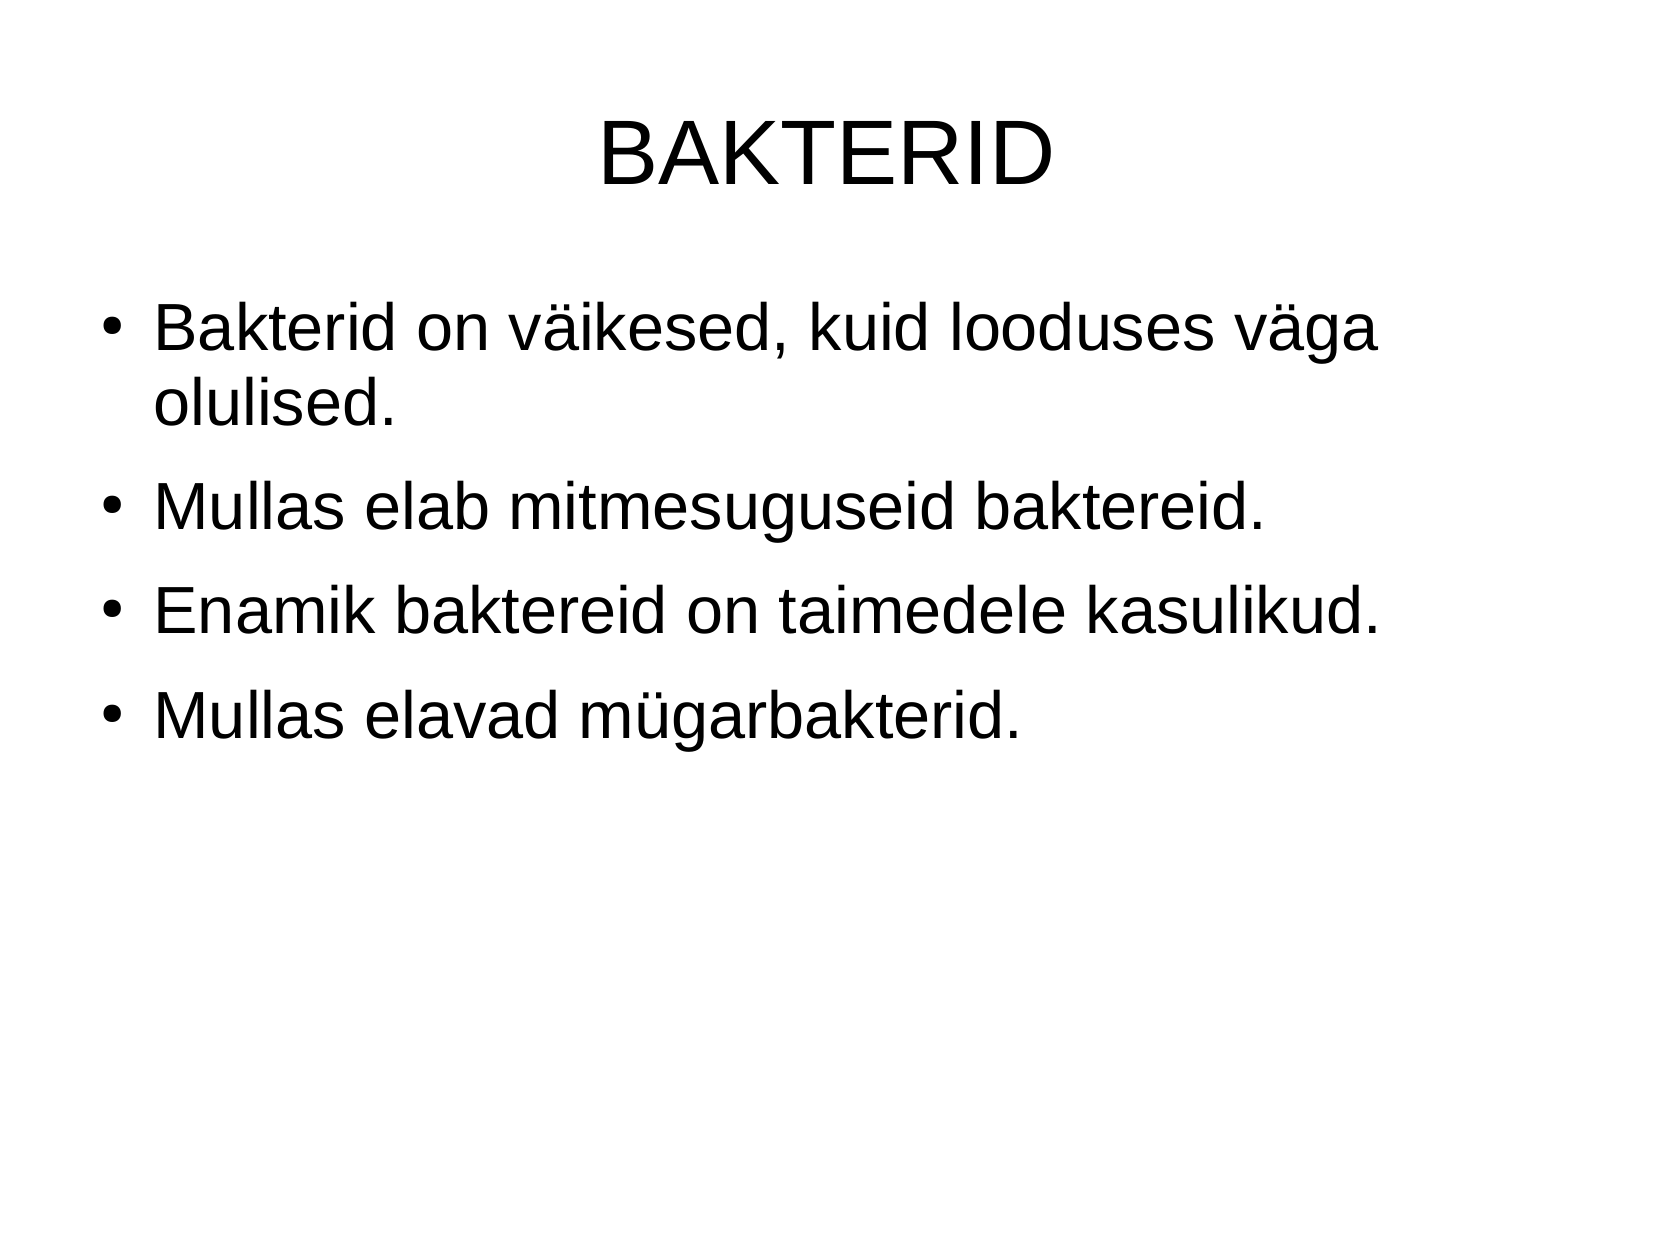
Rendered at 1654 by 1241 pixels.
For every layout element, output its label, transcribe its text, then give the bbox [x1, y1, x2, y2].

title BAKTERID [82, 49, 1571, 257]
list Bakterid on väikesed, kuid looduses väga olulised. Mullas elab mitmesuguseid baktereid. Enamik baktereid on taimedele kasulikud. Mullas elavad mügarbakterid. [82, 290, 1571, 1109]
